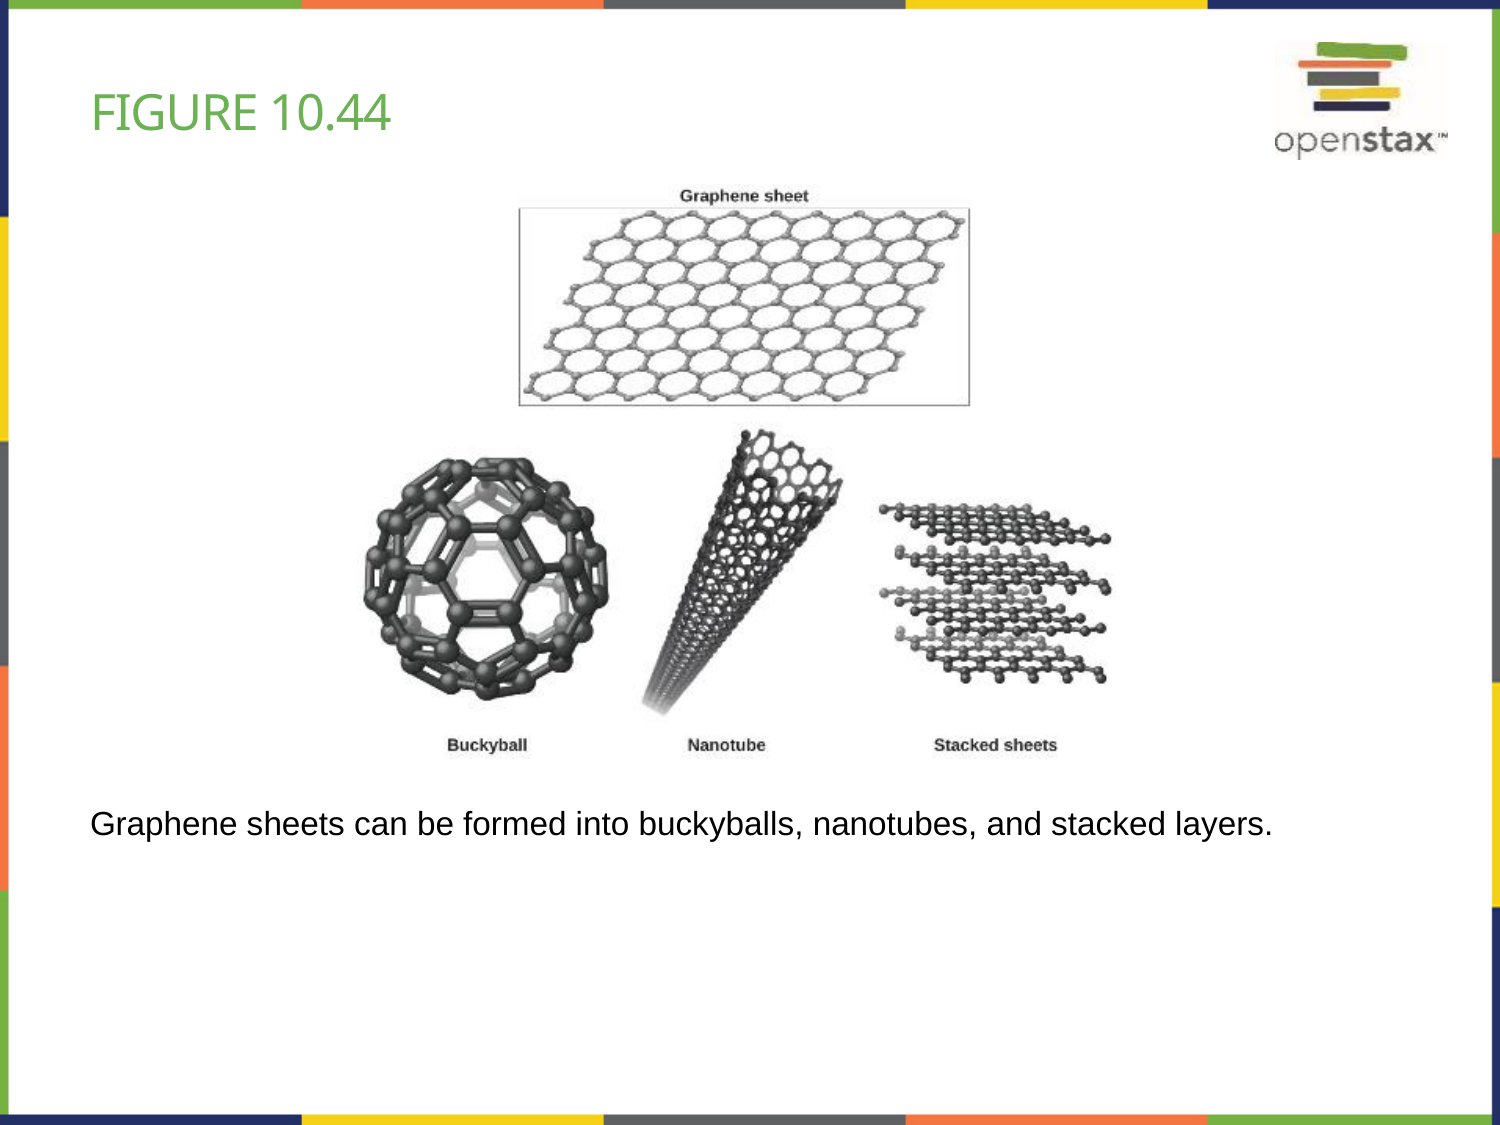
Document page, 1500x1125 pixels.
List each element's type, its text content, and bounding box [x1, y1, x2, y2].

list Graphene sheets can be formed into buckyballs, nanotubes, and stacked layers. [75, 794, 1398, 986]
picture [0, 0, 1500, 1125]
title Figure 10.44 [75, 39, 1398, 148]
